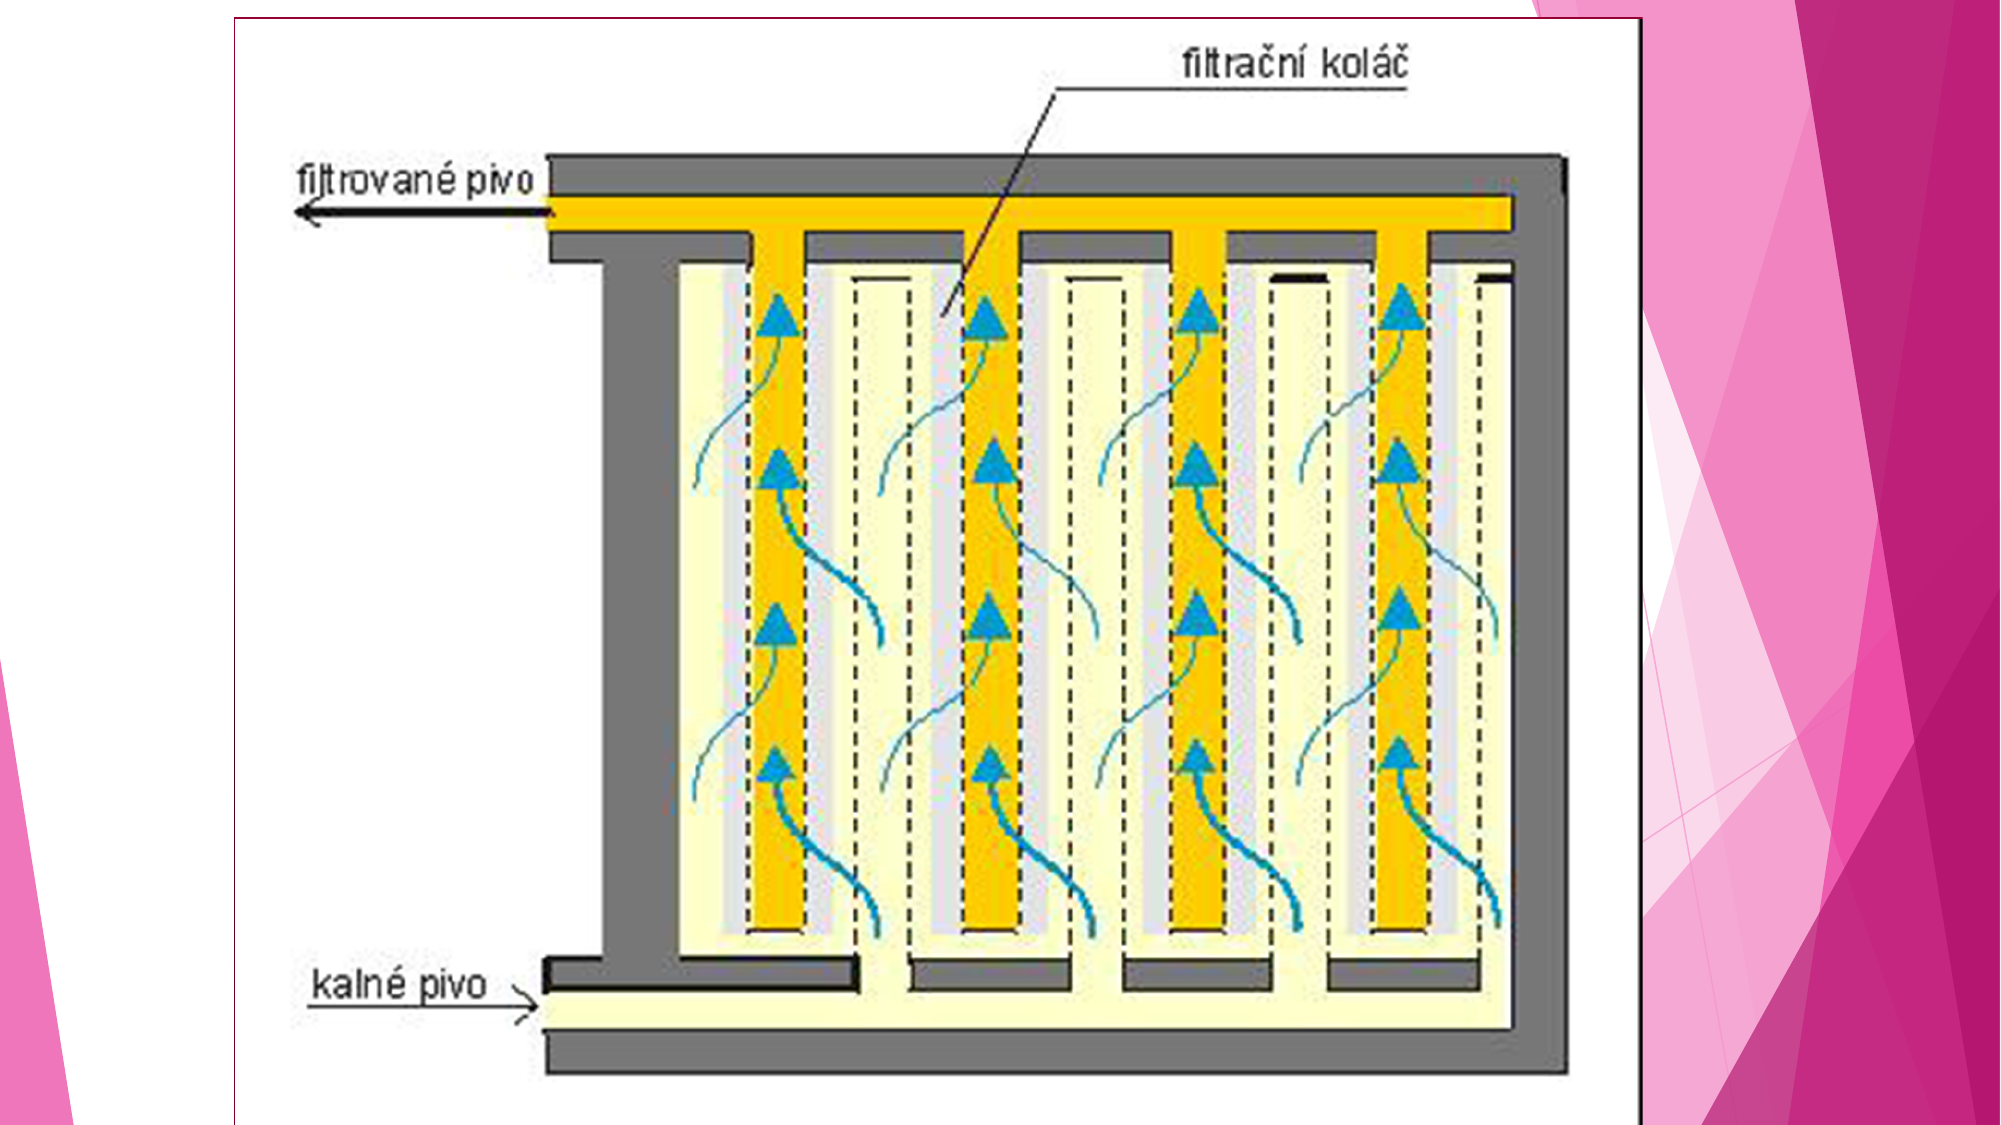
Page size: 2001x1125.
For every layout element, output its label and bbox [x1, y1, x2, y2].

picture [234, 17, 1643, 1125]
